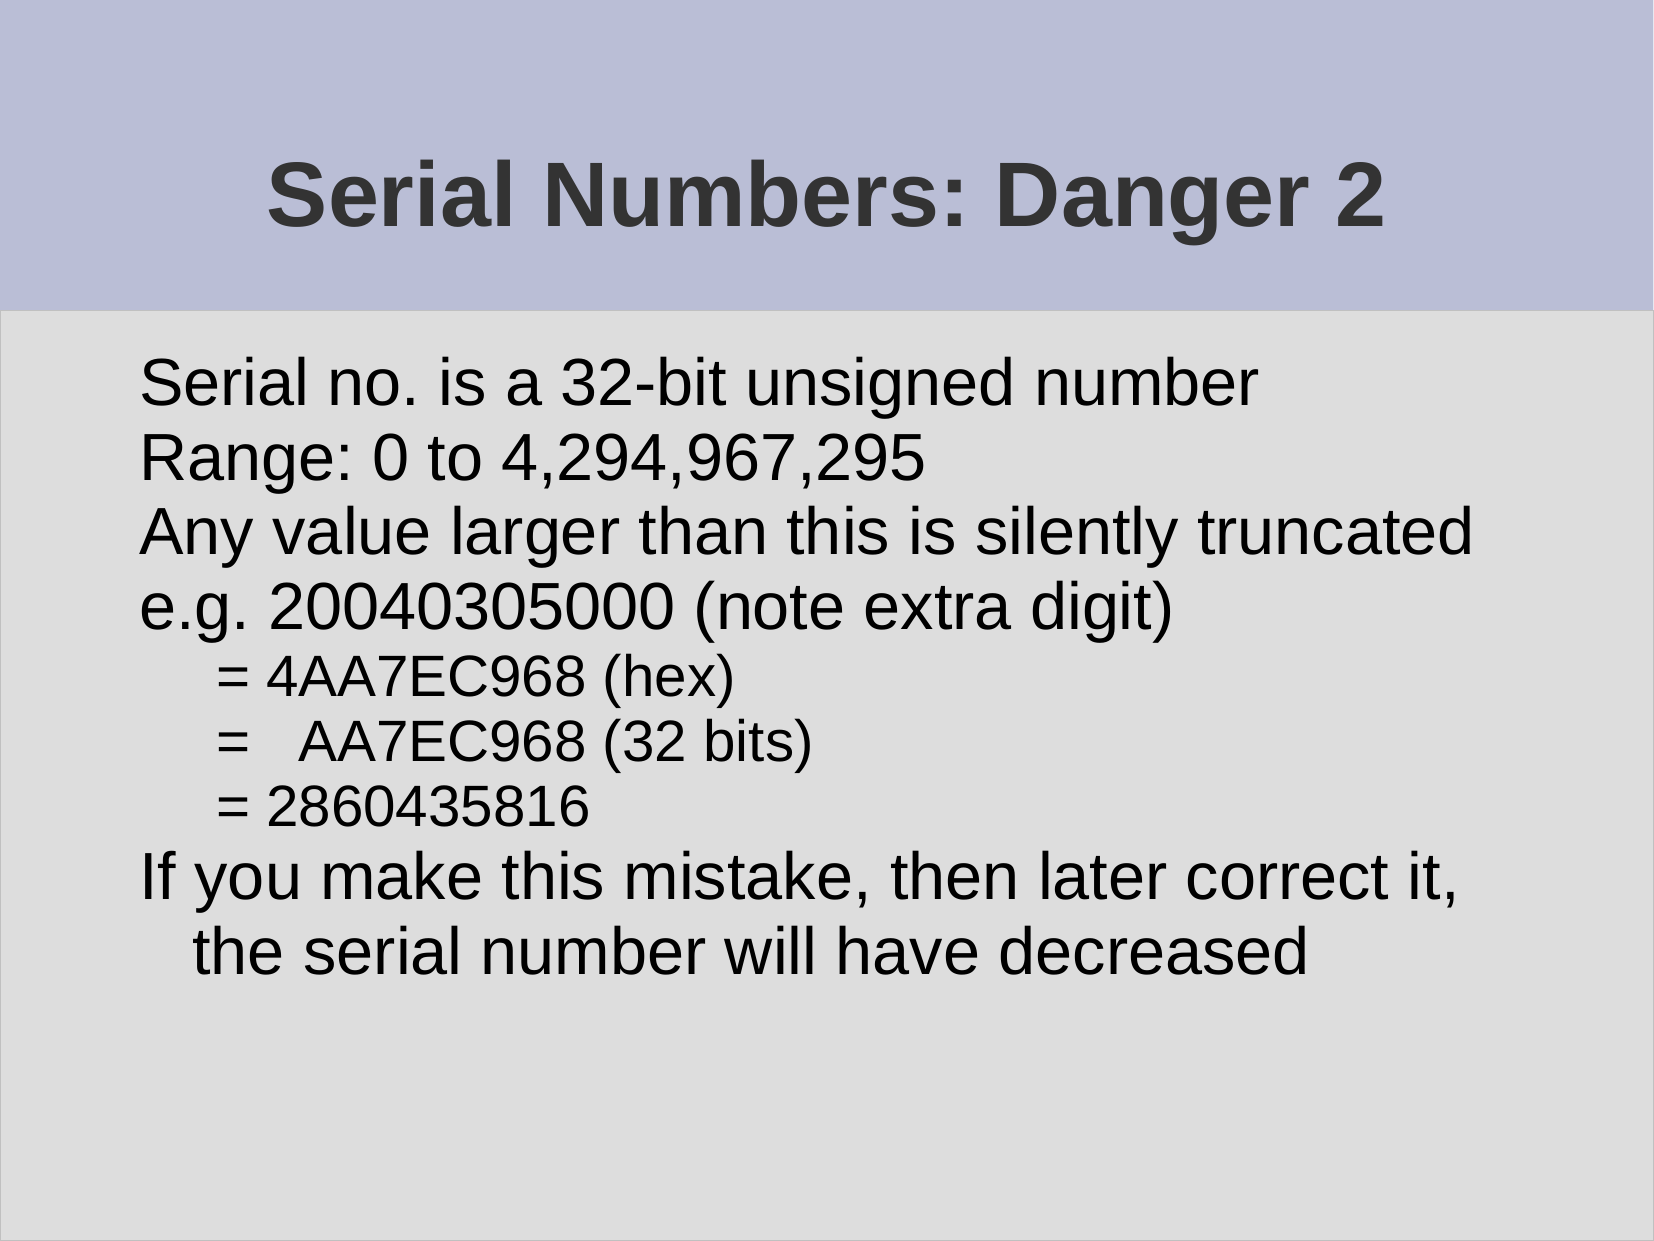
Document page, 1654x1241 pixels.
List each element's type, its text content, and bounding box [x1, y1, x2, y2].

list Serial no. is a 32-bit unsigned number Range: 0 to 4,294,967,295 Any value larger than this is silently truncated e.g. 20040305000 (note extra digit) = 4AA7EC968 (hex) = AA7EC968 (32 bits) = 2860435816 If you make this mistake, then later correct it, the serial number will have decreased [121, 344, 1534, 1127]
title Serial Numbers: Danger 2 [121, 91, 1534, 299]
